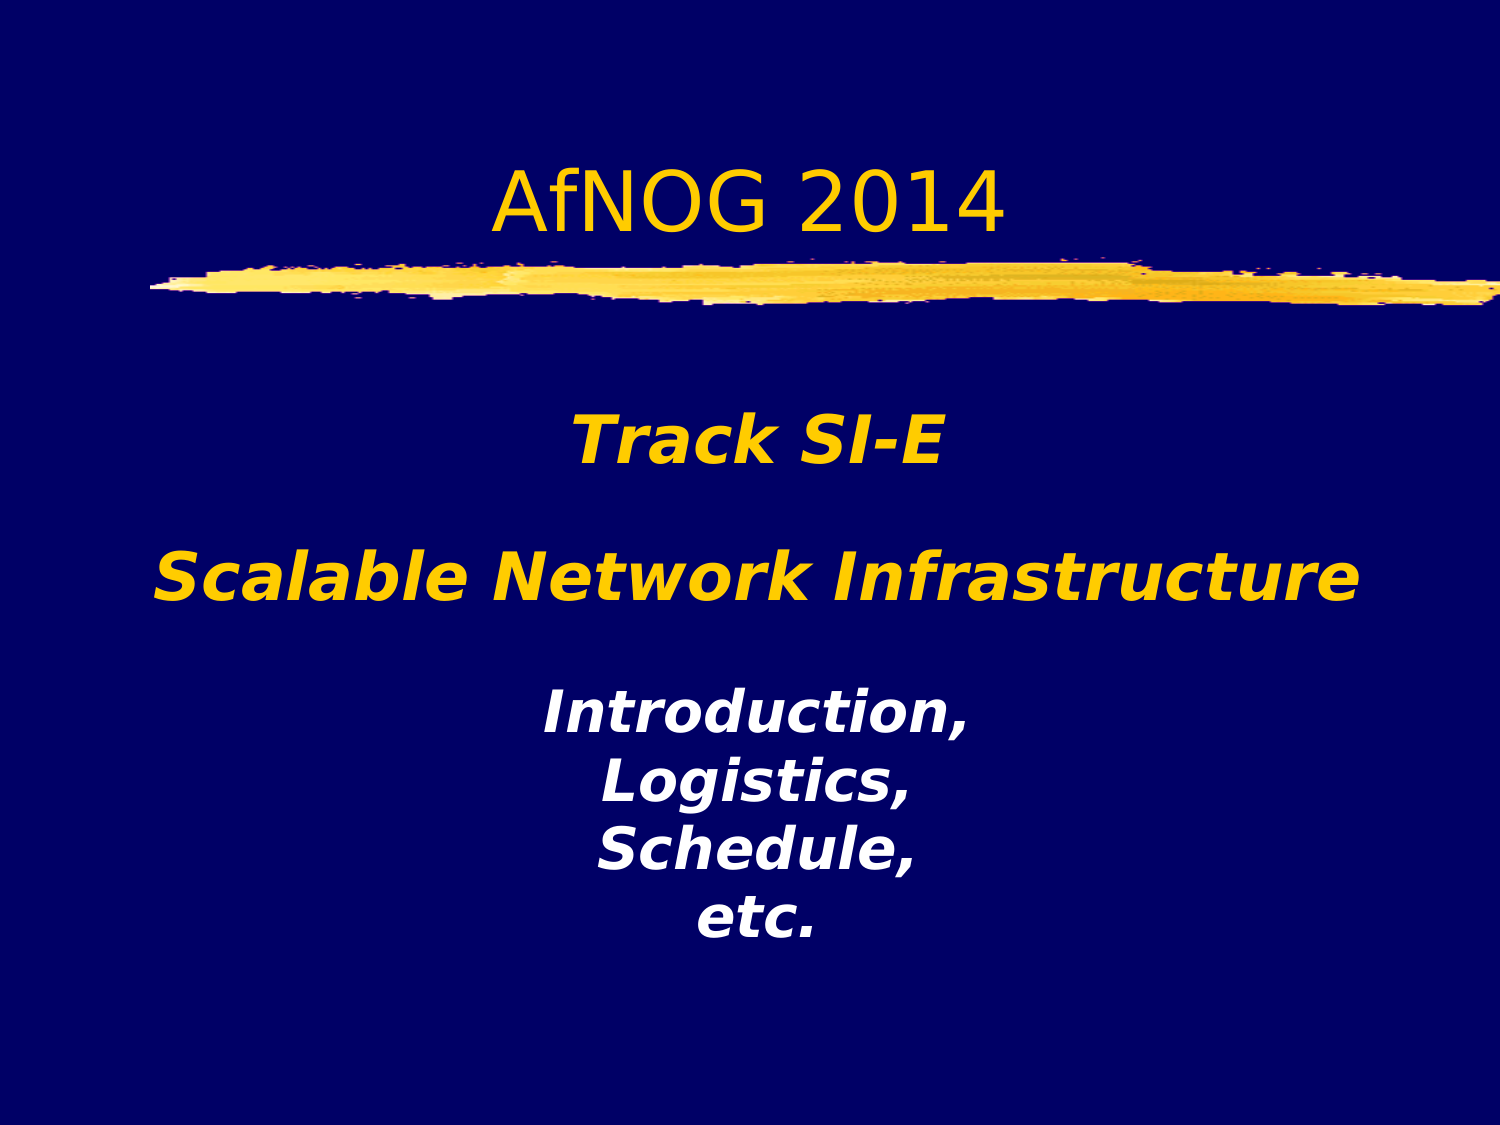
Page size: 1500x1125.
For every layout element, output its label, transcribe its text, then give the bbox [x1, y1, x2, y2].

picture [150, 253, 1500, 316]
text_box Track SI-E Scalable Network Infrastructure Introduction, Logistics, Schedule, etc. [118, 330, 1399, 1039]
title AfNOG 2014 [0, 34, 1500, 253]
